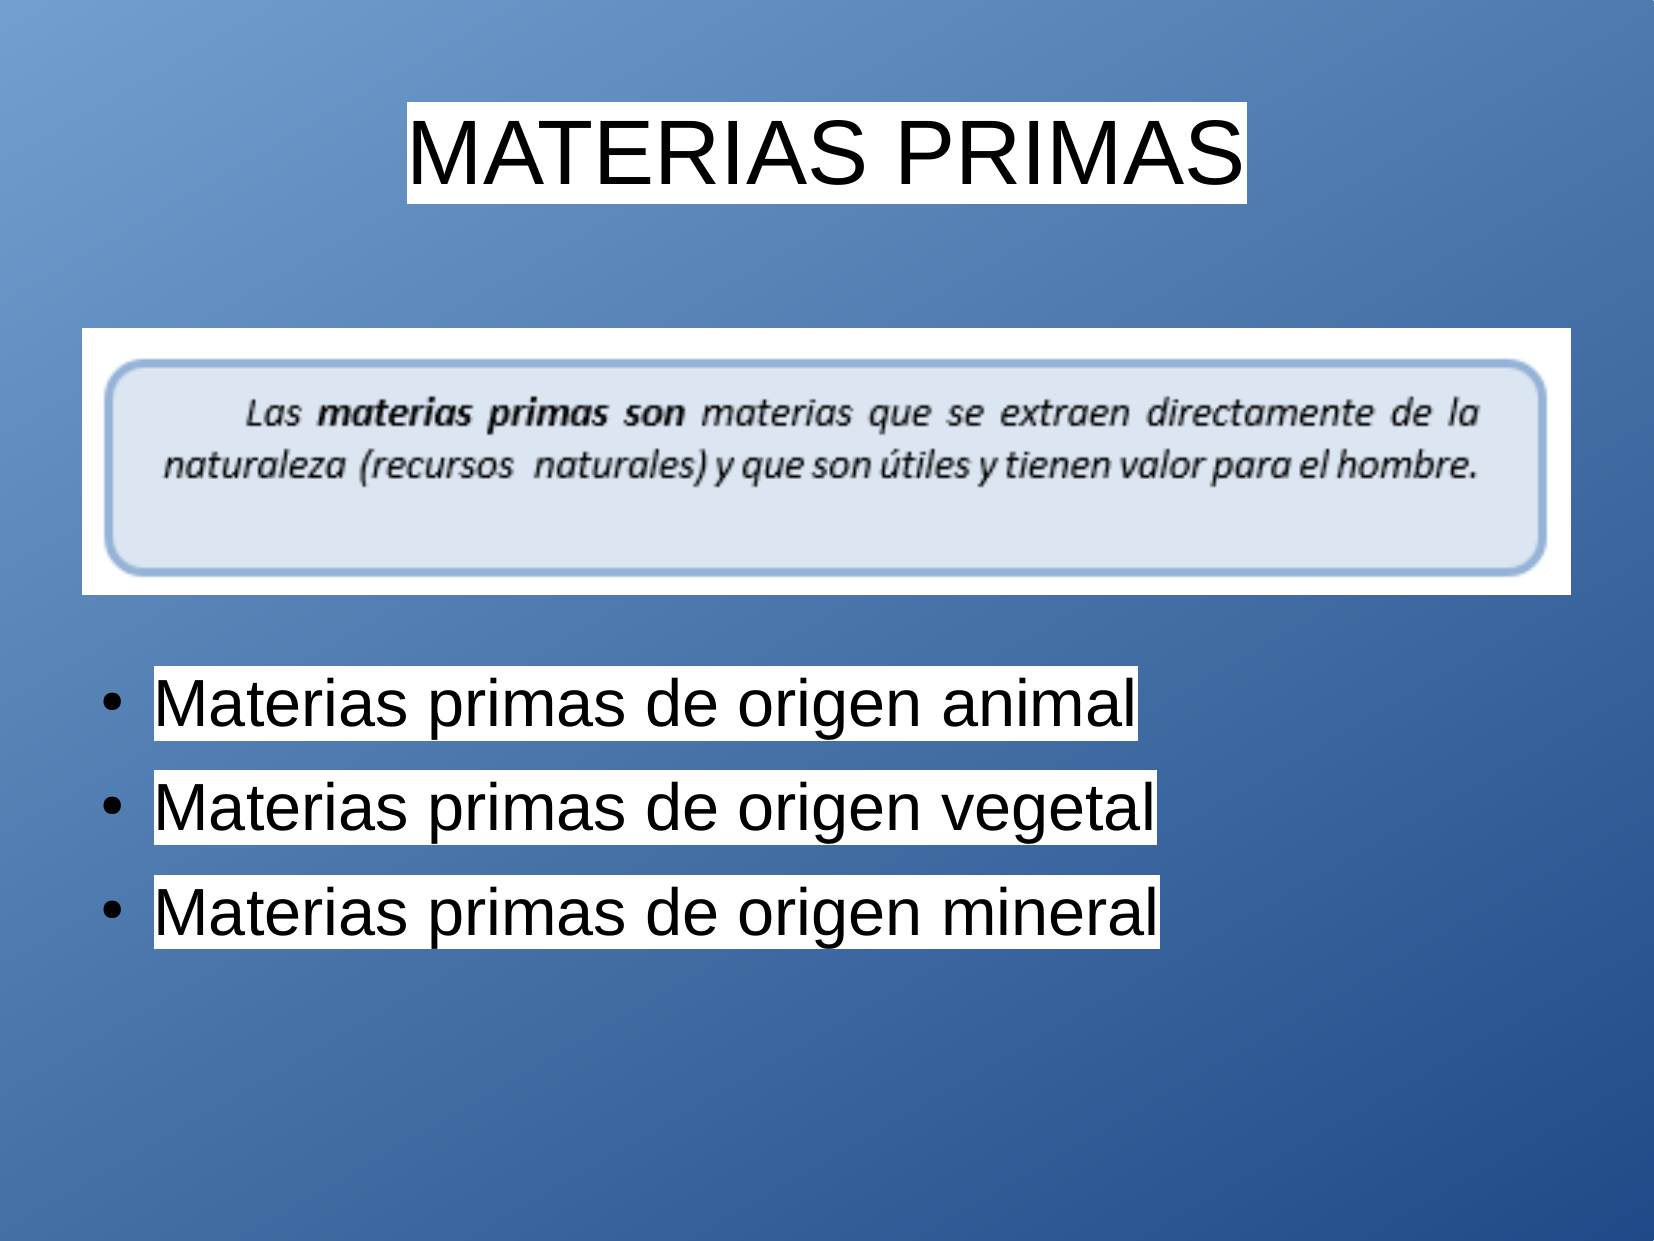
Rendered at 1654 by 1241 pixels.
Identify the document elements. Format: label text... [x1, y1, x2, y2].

title MATERIAS PRIMAS [82, 49, 1571, 257]
list Materias primas de origen animal Materias primas de origen vegetal Materias primas de origen mineral [82, 665, 1571, 1009]
picture [82, 328, 1571, 596]
